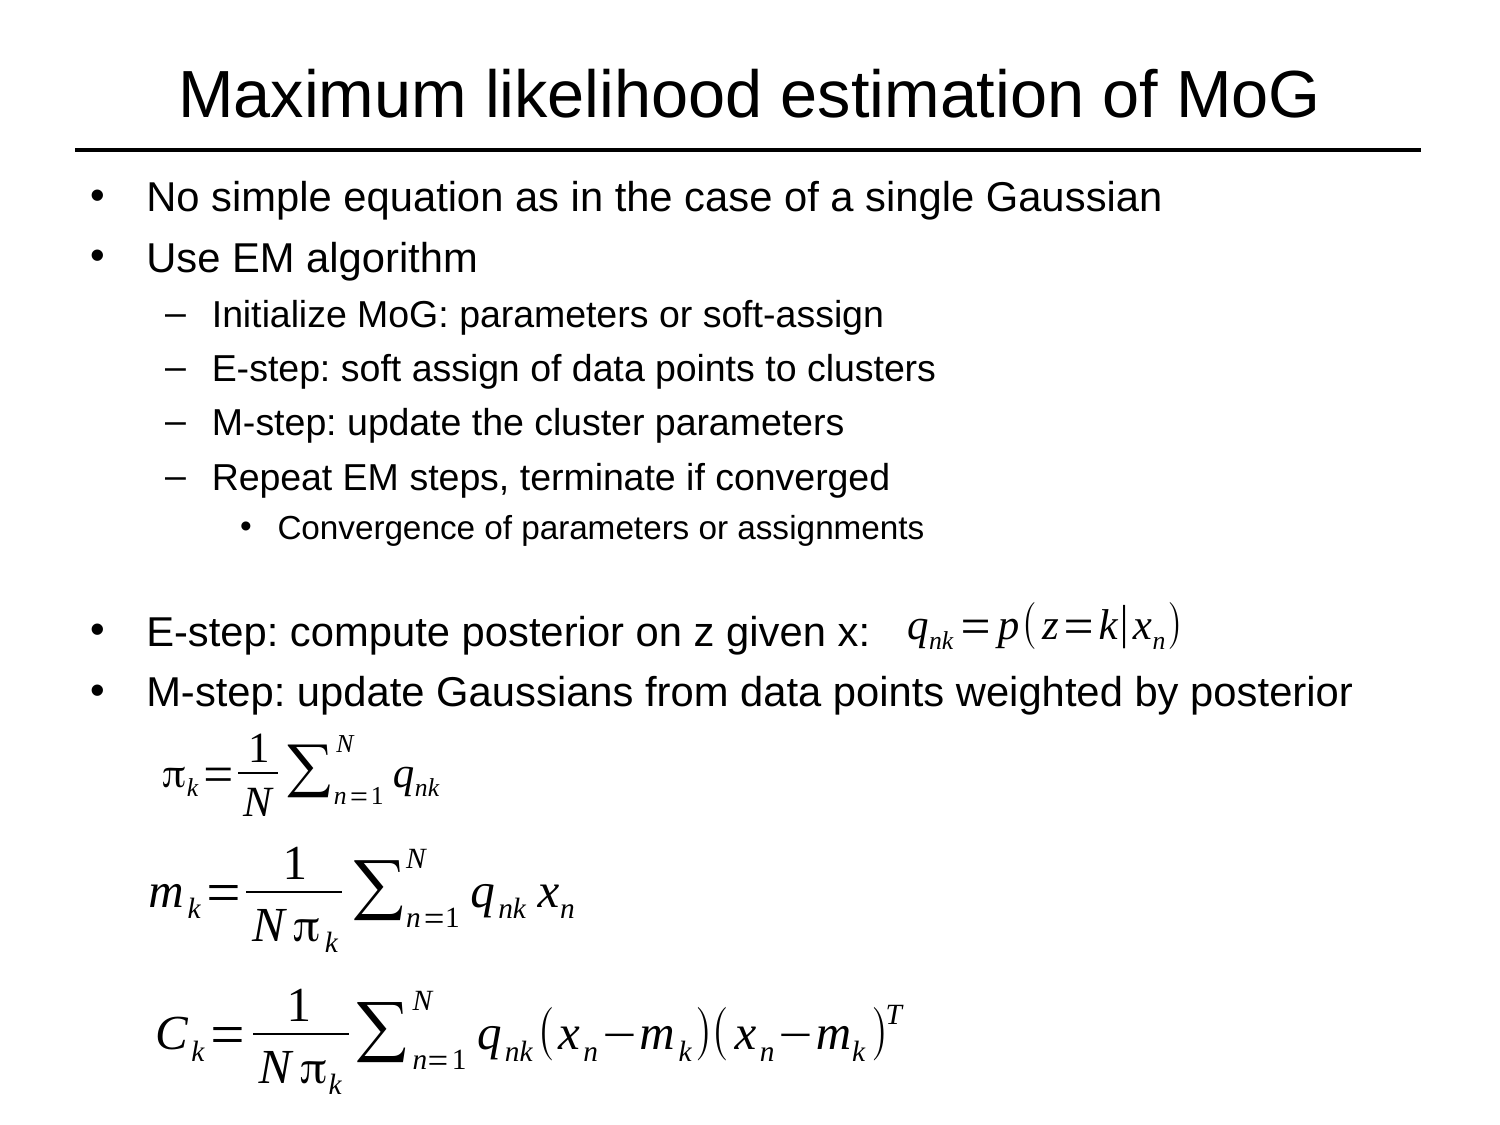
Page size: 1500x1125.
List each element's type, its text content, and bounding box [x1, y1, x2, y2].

list No simple equation as in the case of a single Gaussian Use EM algorithm Initialize MoG: parameters or soft-assign E-step: soft assign of data points to clusters M-step: update the cluster parameters Repeat EM steps, terminate if converged Convergence of parameters or assignments E-step: compute posterior on z given x: M-step: update Gaussians from data points weighted by posterior [75, 162, 1426, 1101]
chart [137, 834, 588, 958]
chart [143, 976, 913, 1101]
chart [894, 600, 1193, 656]
chart [150, 723, 451, 826]
title Maximum likelihood estimation of MoG [75, 43, 1426, 139]
